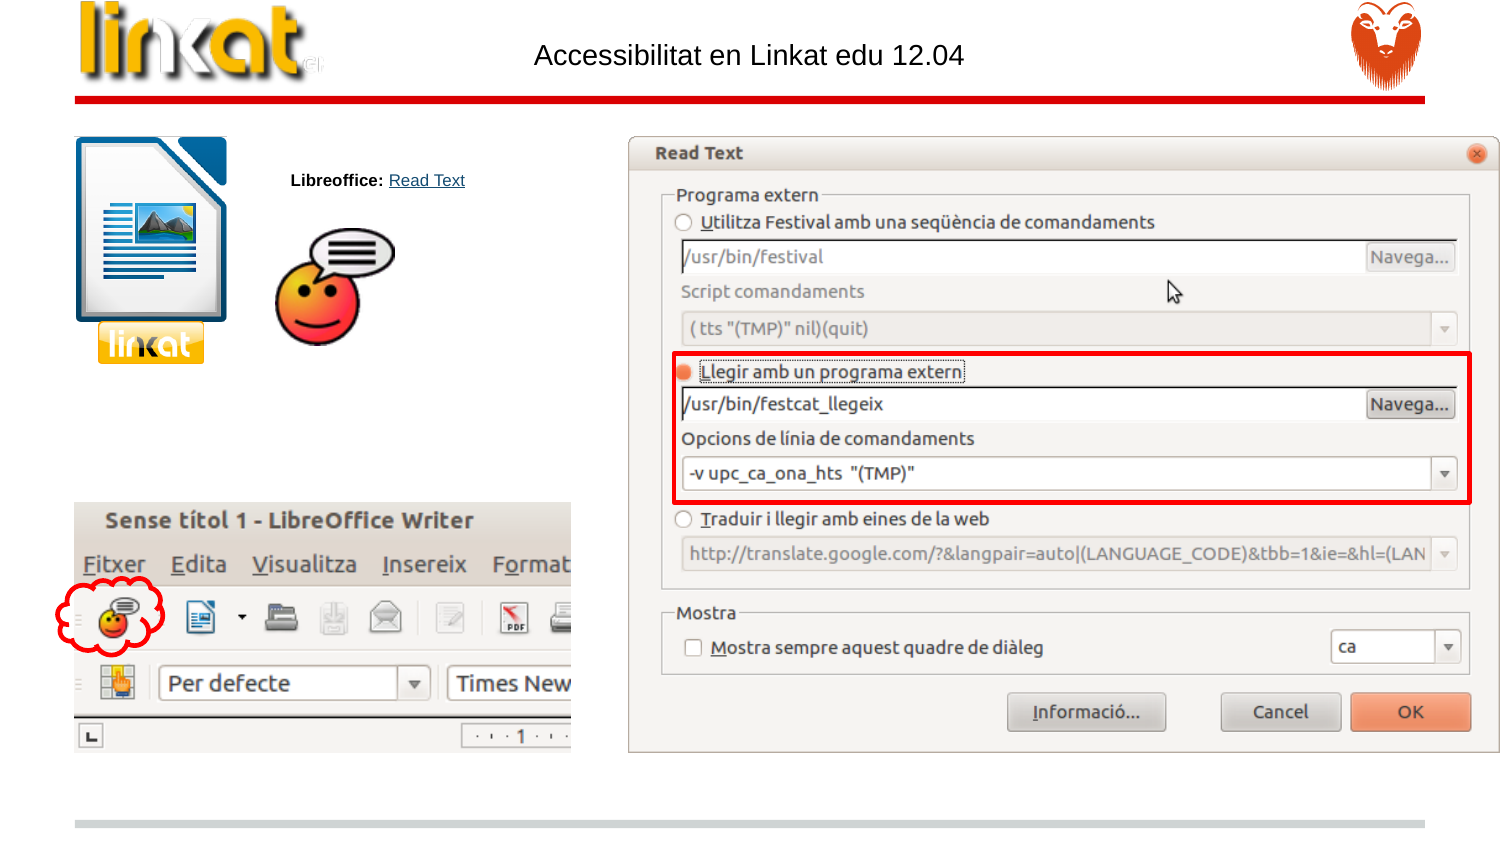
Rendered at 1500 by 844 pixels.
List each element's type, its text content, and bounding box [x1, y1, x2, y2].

picture [75, 0, 324, 101]
text_box Libreoffice: Read Text [275, 136, 628, 214]
picture [628, 136, 1500, 753]
picture [74, 136, 227, 364]
picture [275, 228, 395, 346]
picture [74, 581, 160, 652]
picture [74, 502, 571, 753]
picture [1347, 0, 1425, 93]
